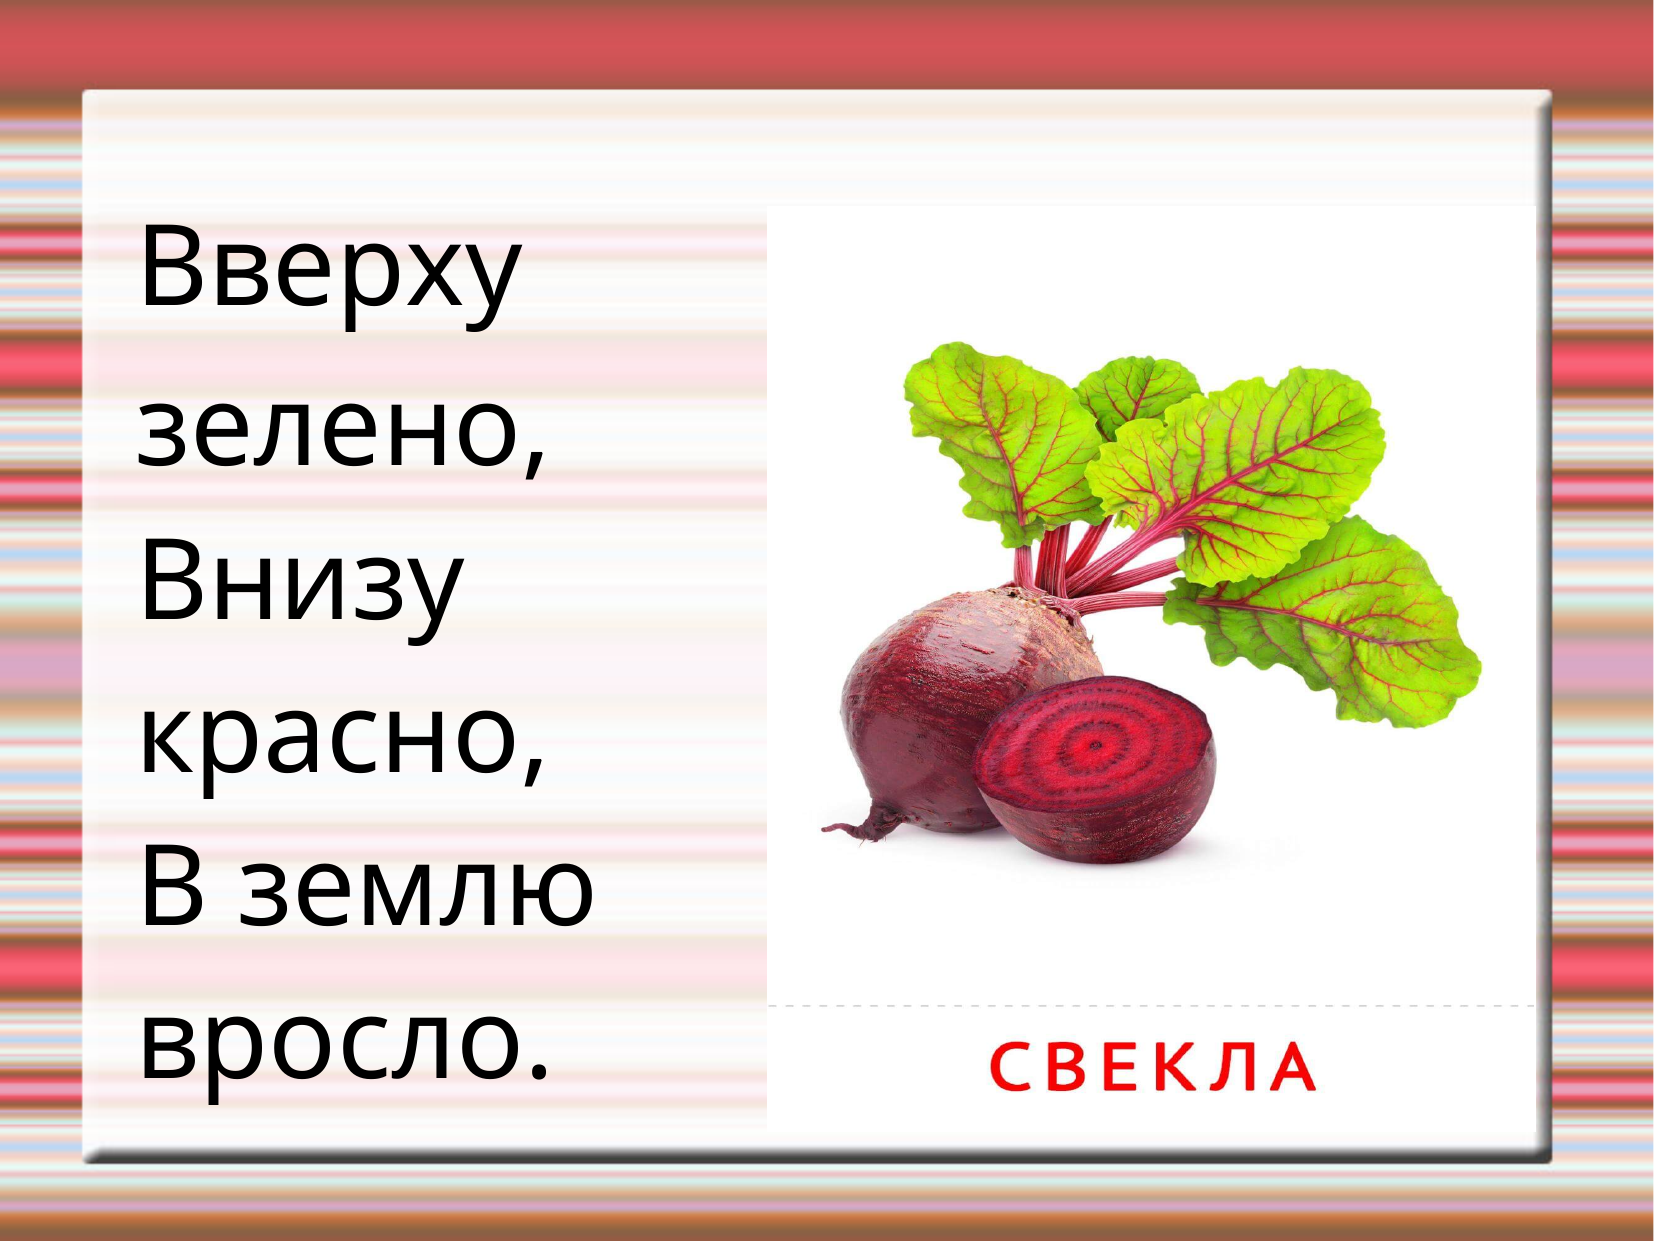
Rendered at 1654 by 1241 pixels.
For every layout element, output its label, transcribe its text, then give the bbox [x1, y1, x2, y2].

picture [0, 0, 1654, 1241]
list Вверху зелено, Внизу красно, В землю вросло. [134, 177, 809, 851]
